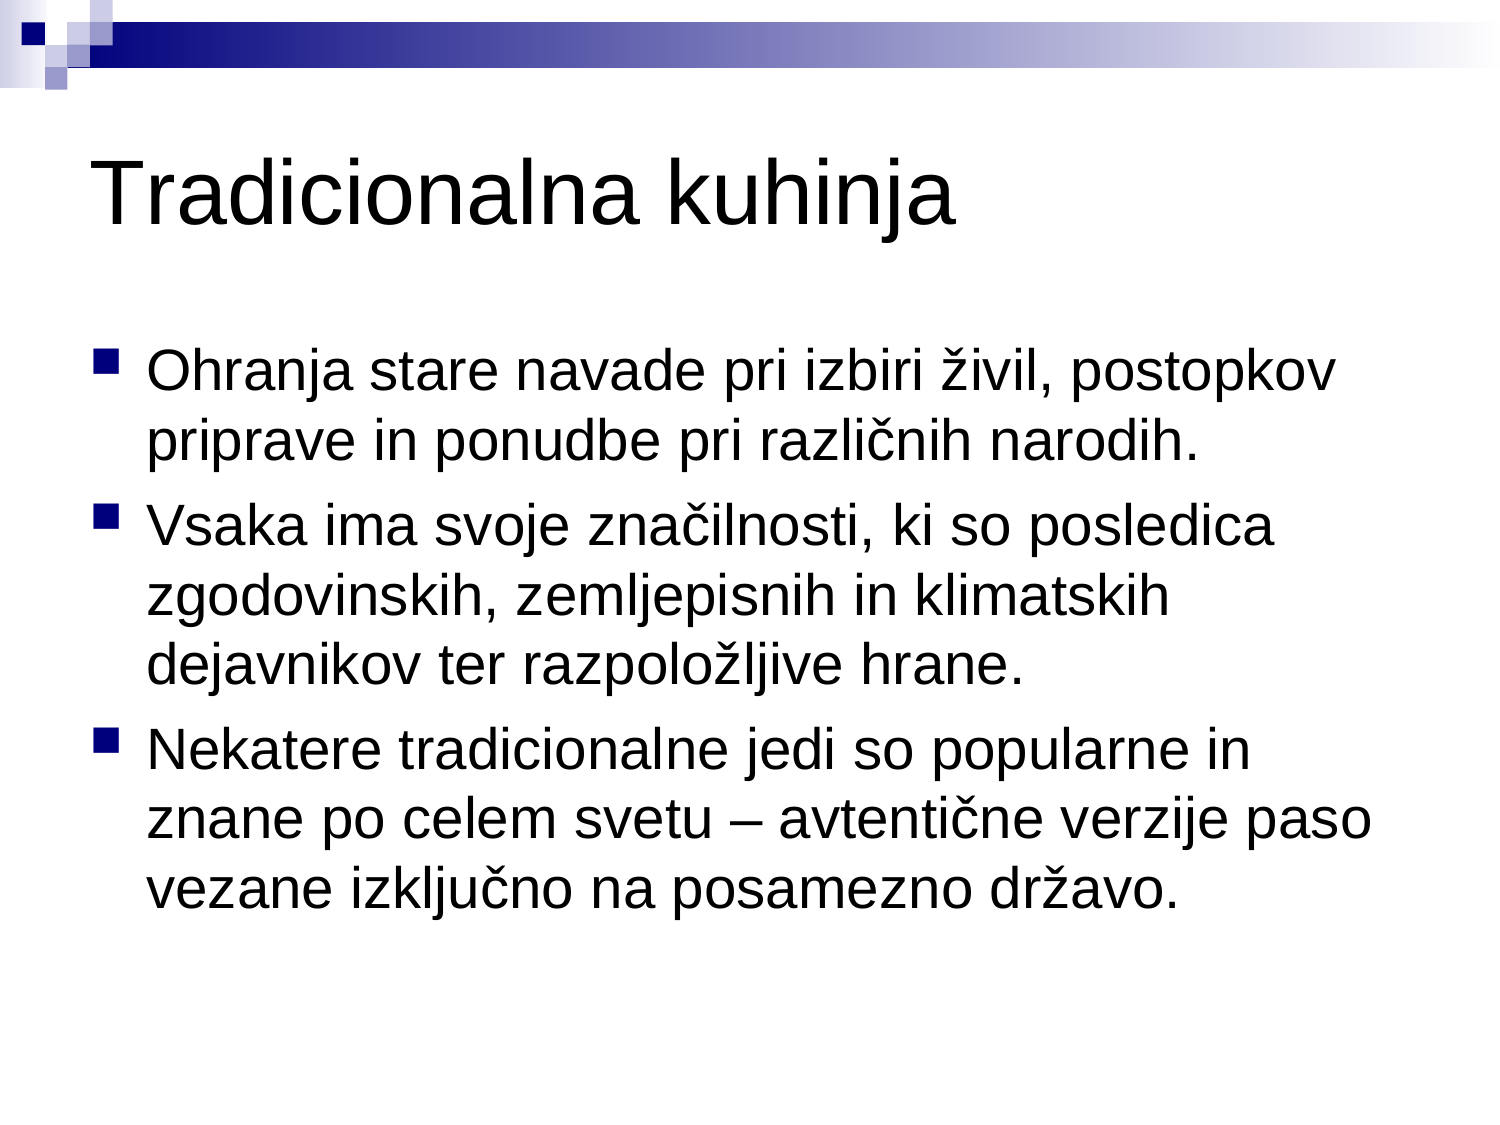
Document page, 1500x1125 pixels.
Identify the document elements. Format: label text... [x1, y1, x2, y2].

list Ohranja stare navade pri izbiri živil, postopkov priprave in ponudbe pri različnih narodih. Vsaka ima svoje značilnosti, ki so posledica zgodovinskih, zemljepisnih in klimatskih dejavnikov ter razpoložljive hrane. Nekatere tradicionalne jedi so popularne in znane po celem svetu – avtentične verzije paso vezane izključno na posamezno državo. [75, 324, 1426, 1014]
title Tradicionalna kuhinja [75, 75, 1426, 301]
